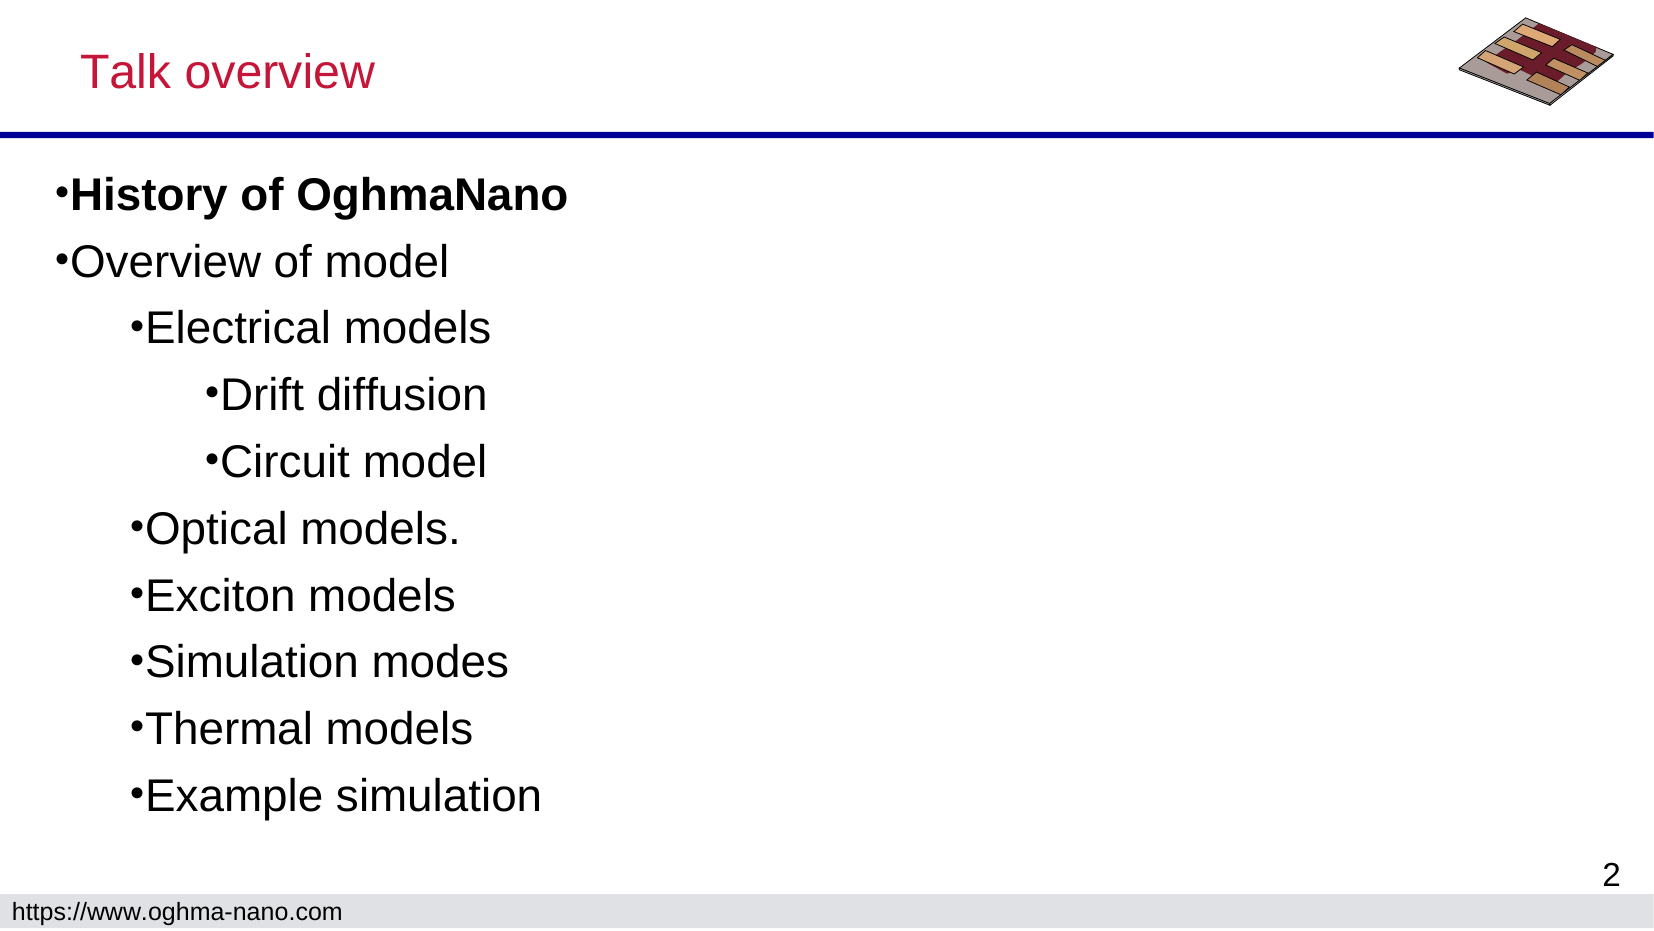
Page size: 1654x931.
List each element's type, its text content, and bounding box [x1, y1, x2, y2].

text_box <number> [1587, 845, 1654, 904]
text_box History of OghmaNano Overview of model Electrical models Drift diffusion Circuit model Optical models. Exciton models Simulation modes Thermal models Example simulation [39, 157, 1654, 840]
title Talk overview [65, 28, 1430, 116]
